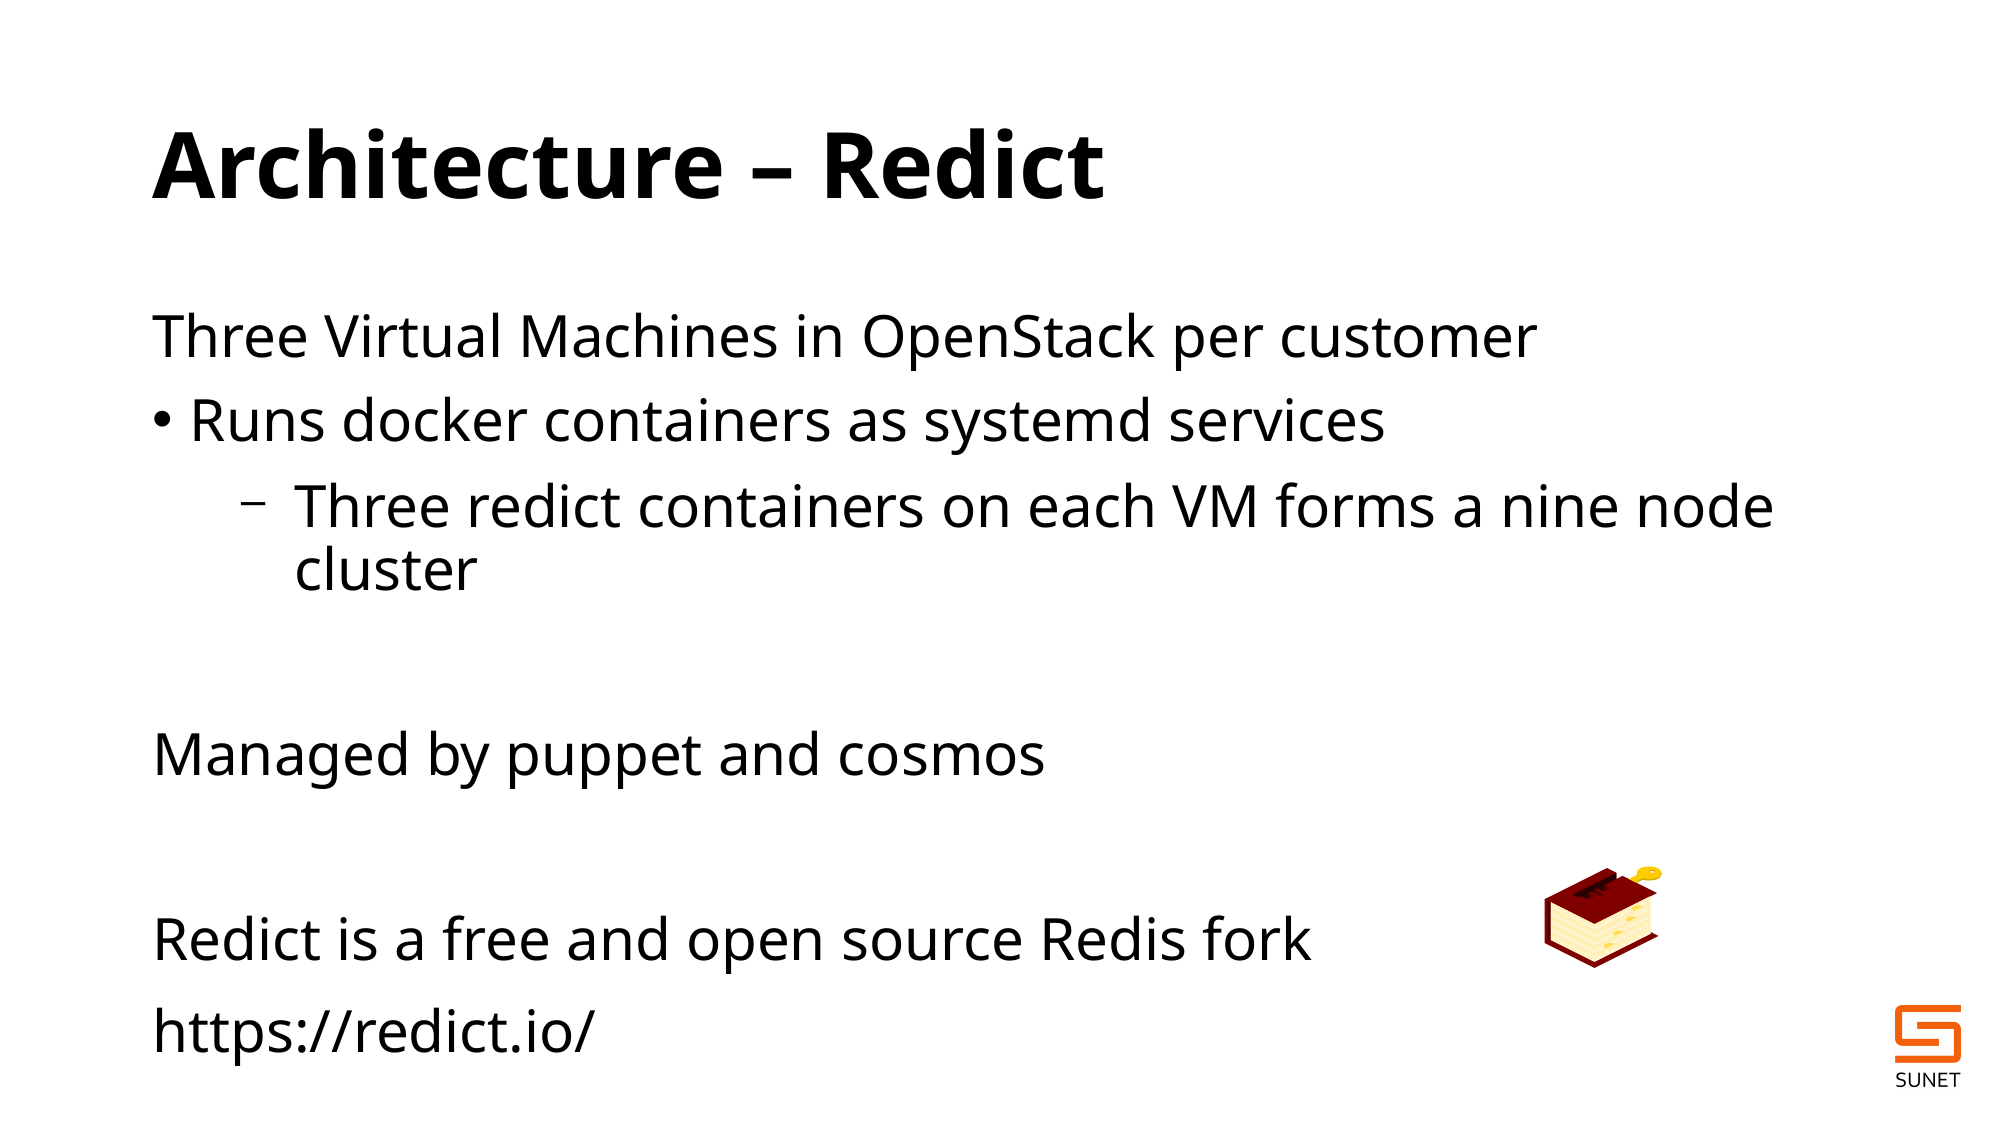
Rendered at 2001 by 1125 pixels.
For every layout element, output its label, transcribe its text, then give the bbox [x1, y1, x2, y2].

title Architecture – Redict [137, 59, 1863, 278]
picture [1895, 1005, 1961, 1092]
picture [1537, 848, 1664, 976]
list Three Virtual Machines in OpenStack per customer Runs docker containers as systemd services Three redict containers on each VM forms a nine node cluster Managed by puppet and cosmos Redict is a free and open source Redis fork https://redict.io/ [137, 299, 1863, 949]
